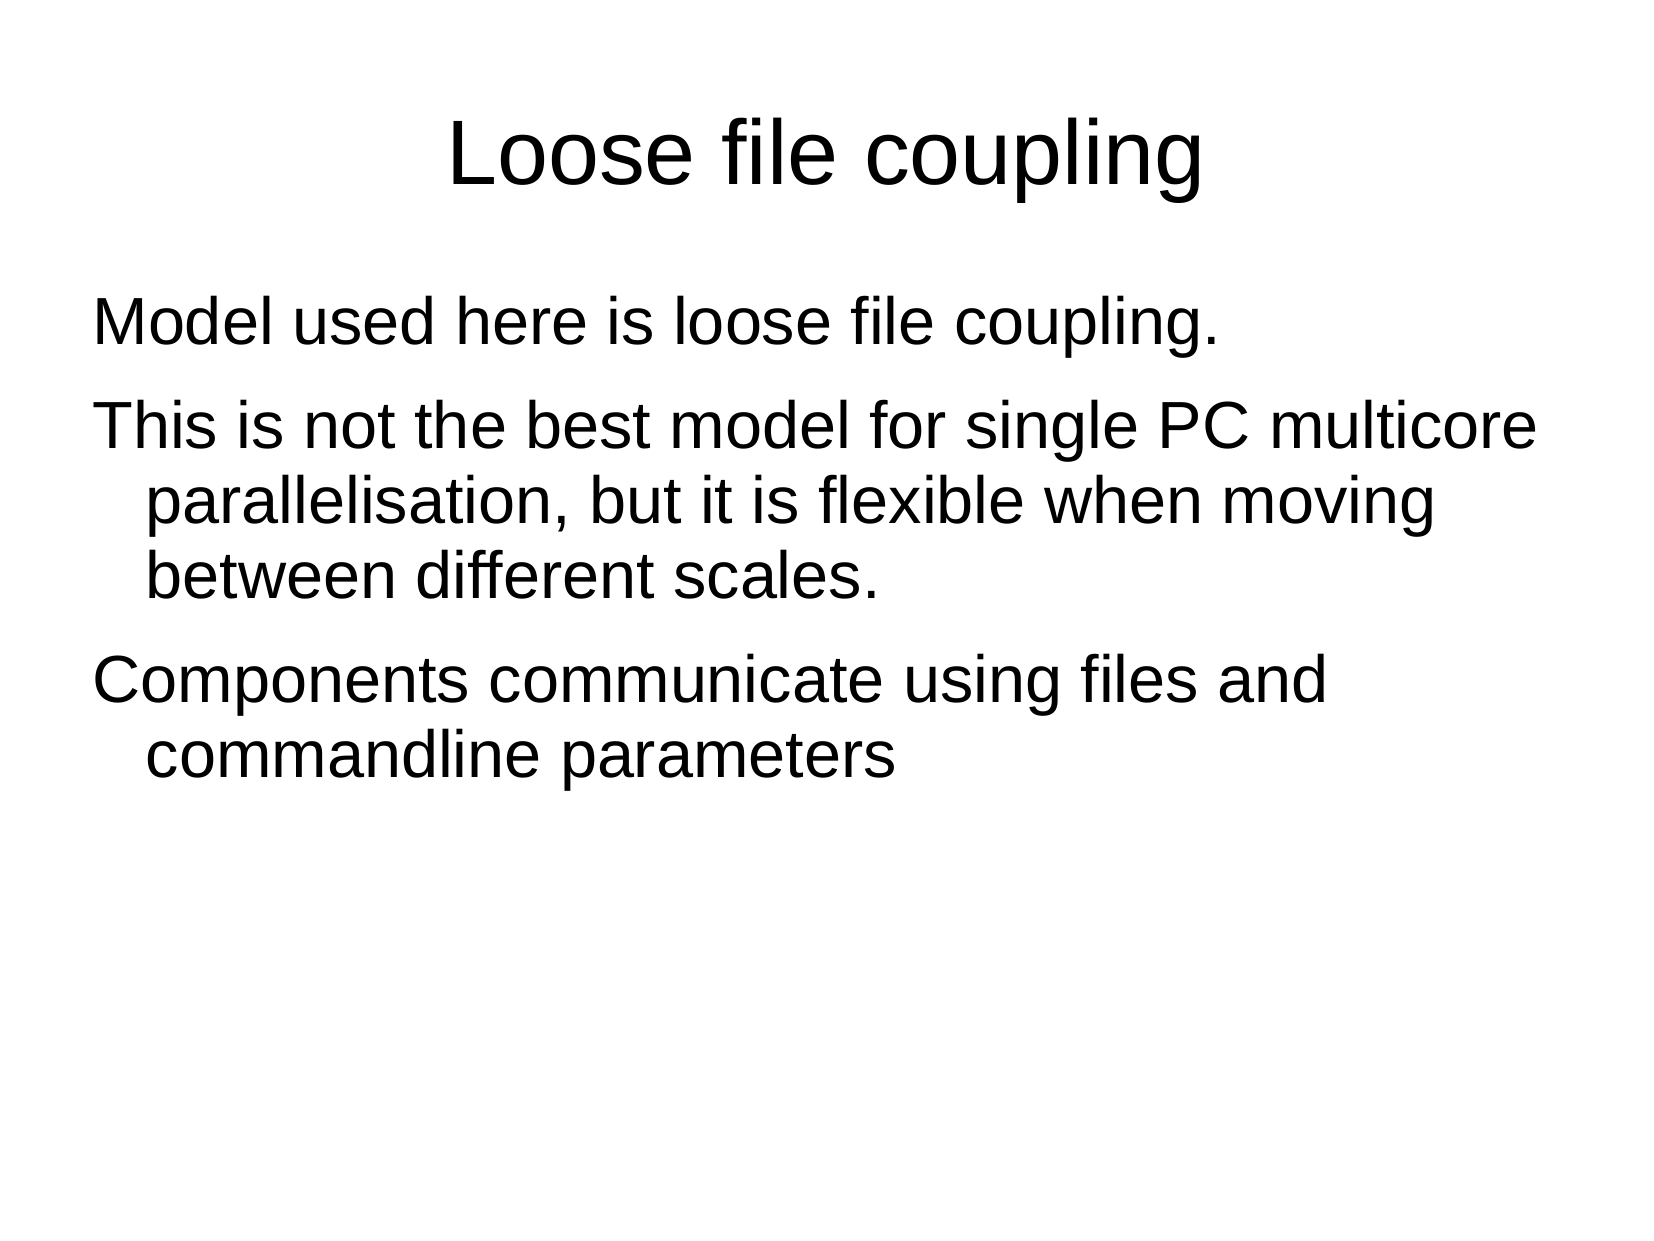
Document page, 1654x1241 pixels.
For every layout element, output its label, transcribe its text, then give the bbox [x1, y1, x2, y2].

list Model used here is loose file coupling. This is not the best model for single PC multicore parallelisation, but it is flexible when moving between different scales. Components communicate using files and commandline parameters [74, 283, 1563, 1088]
title Loose file coupling [82, 49, 1571, 257]
